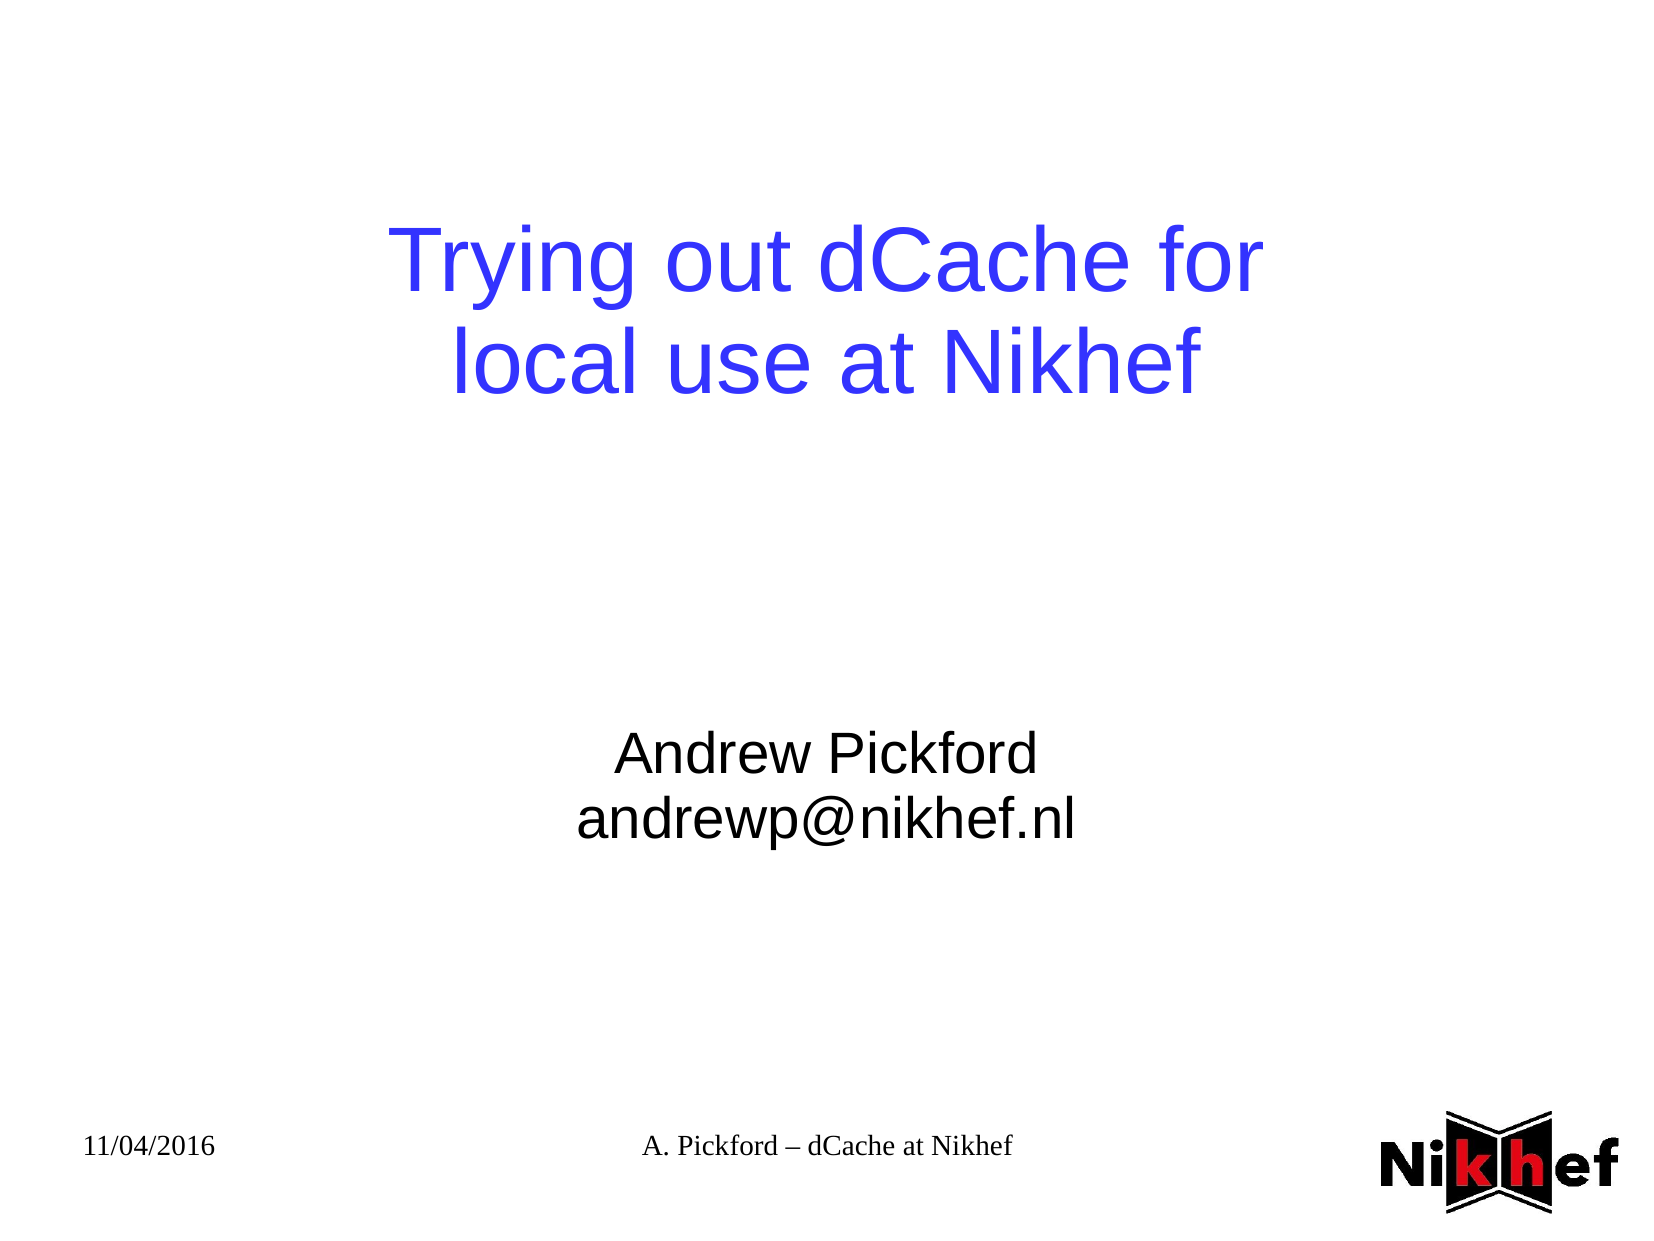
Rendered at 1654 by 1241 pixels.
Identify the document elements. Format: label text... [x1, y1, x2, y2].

picture [1381, 1110, 1619, 1214]
subtitle Trying out dCache for local use at Nikhef Andrew Pickford andrewp@nikhef.nl [82, 49, 1571, 1010]
